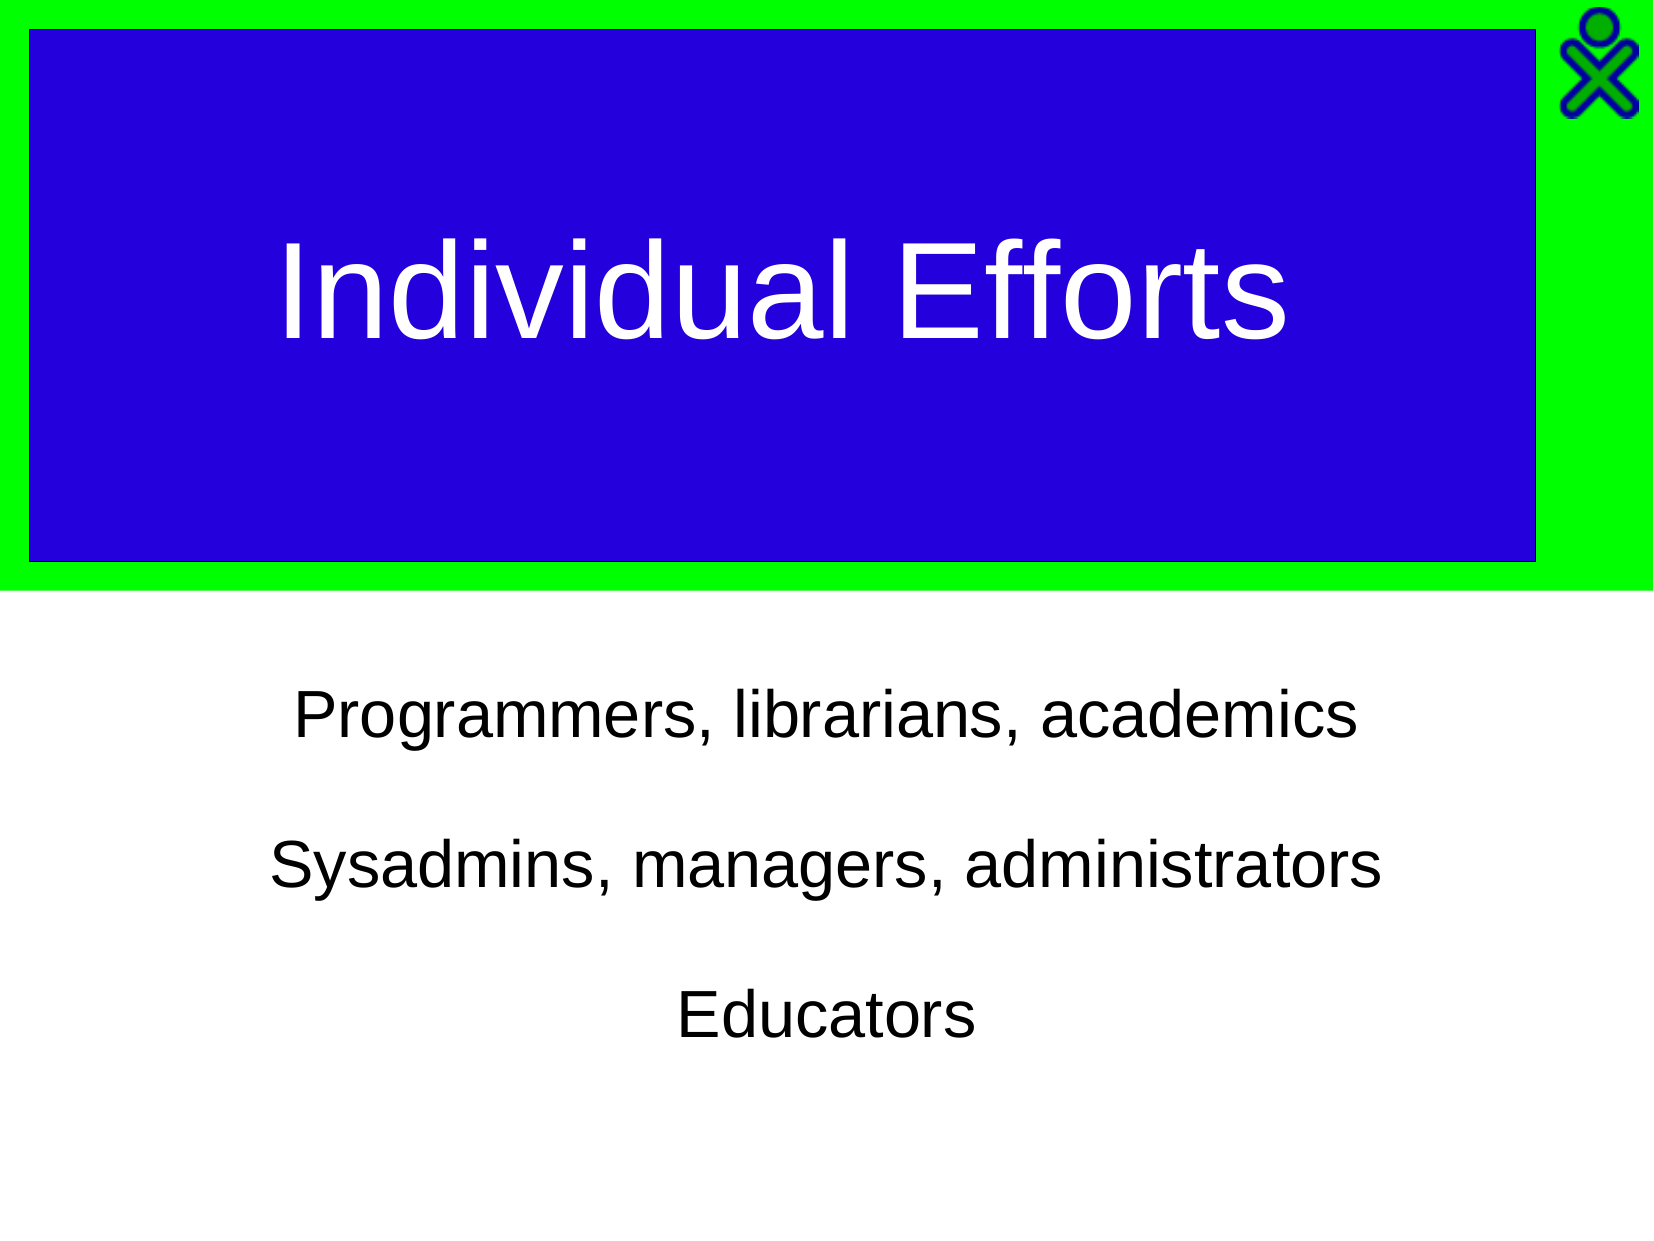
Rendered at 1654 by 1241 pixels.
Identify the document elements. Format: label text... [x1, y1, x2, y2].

picture [1559, 7, 1639, 119]
subtitle Programmers, librarians, academics Sysadmins, managers, administrators Educators [82, 627, 1571, 1102]
title Individual Efforts [59, 56, 1506, 525]
